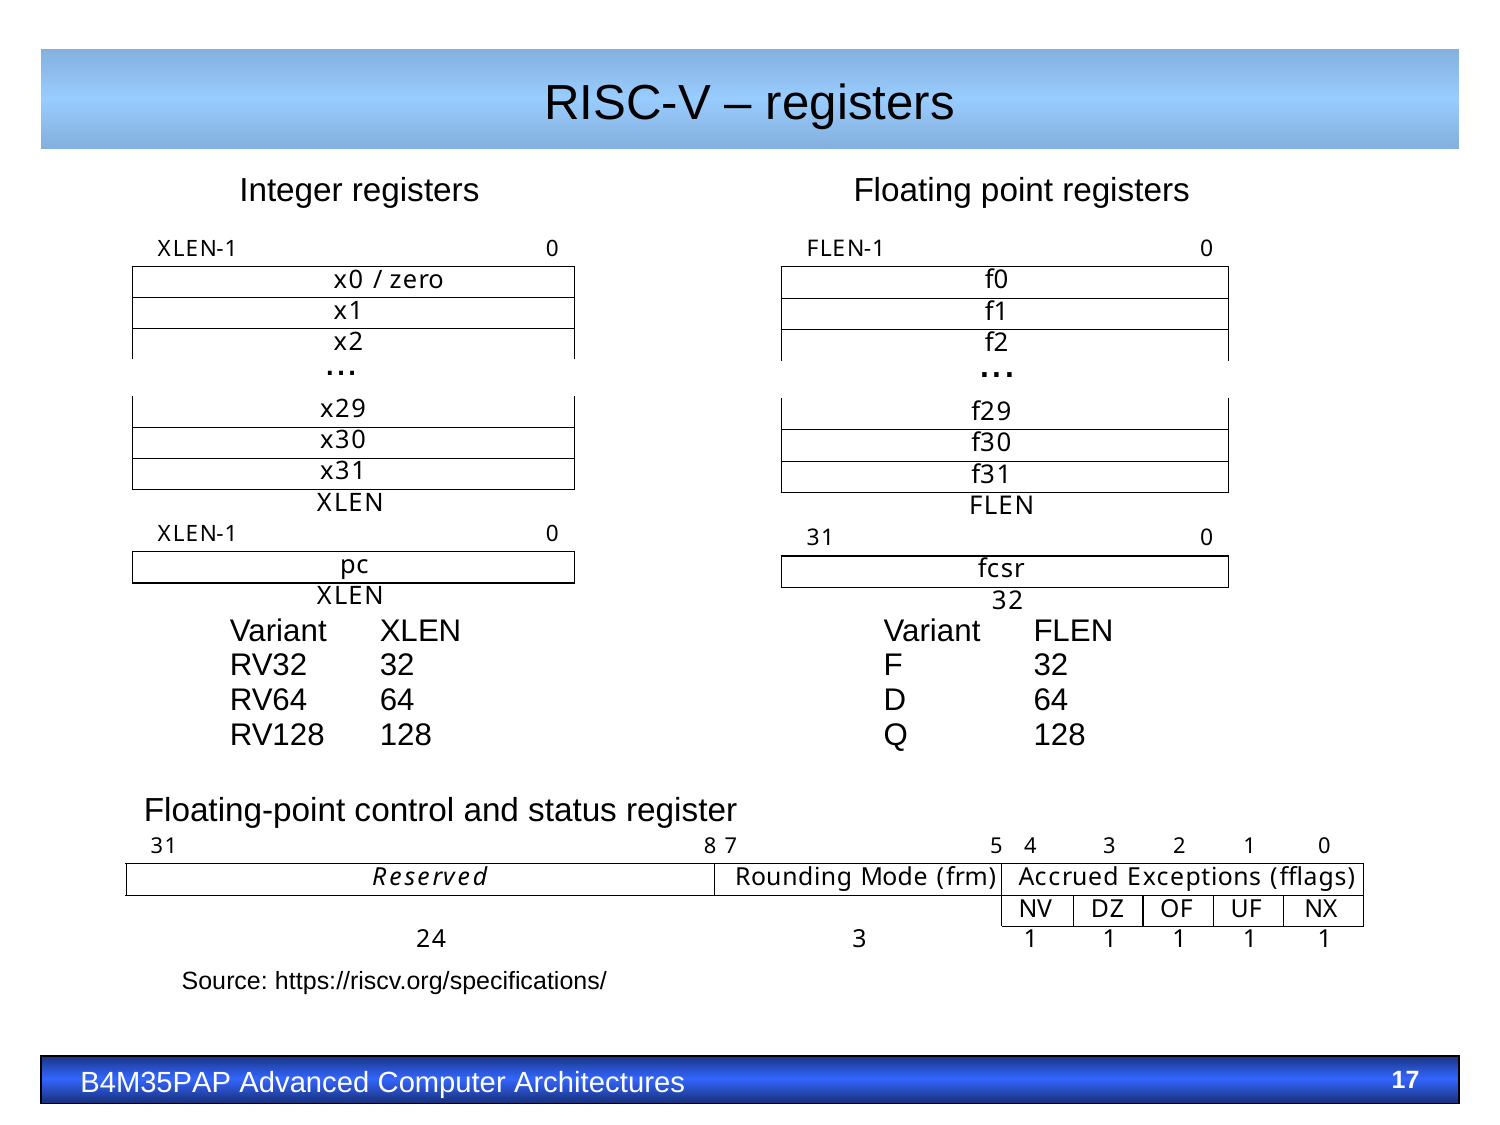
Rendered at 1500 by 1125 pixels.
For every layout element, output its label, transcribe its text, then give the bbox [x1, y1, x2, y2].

chart [718, 185, 1251, 625]
text_box Floating point registers [838, 164, 1206, 217]
text_box Floating-point control and status register [129, 784, 754, 836]
chart [104, 214, 607, 642]
text_box Variant FLEN F 32 D 64 Q 128 [868, 605, 1137, 760]
title RISC-V – registers [41, 49, 1459, 149]
text_box Integer registers [224, 164, 495, 217]
text_box Variant XLEN RV32 32 RV64 64 RV128 128 [214, 605, 477, 760]
chart [76, 742, 1387, 1003]
text_box Source: https://riscv.org/specifications/ [166, 959, 623, 1002]
